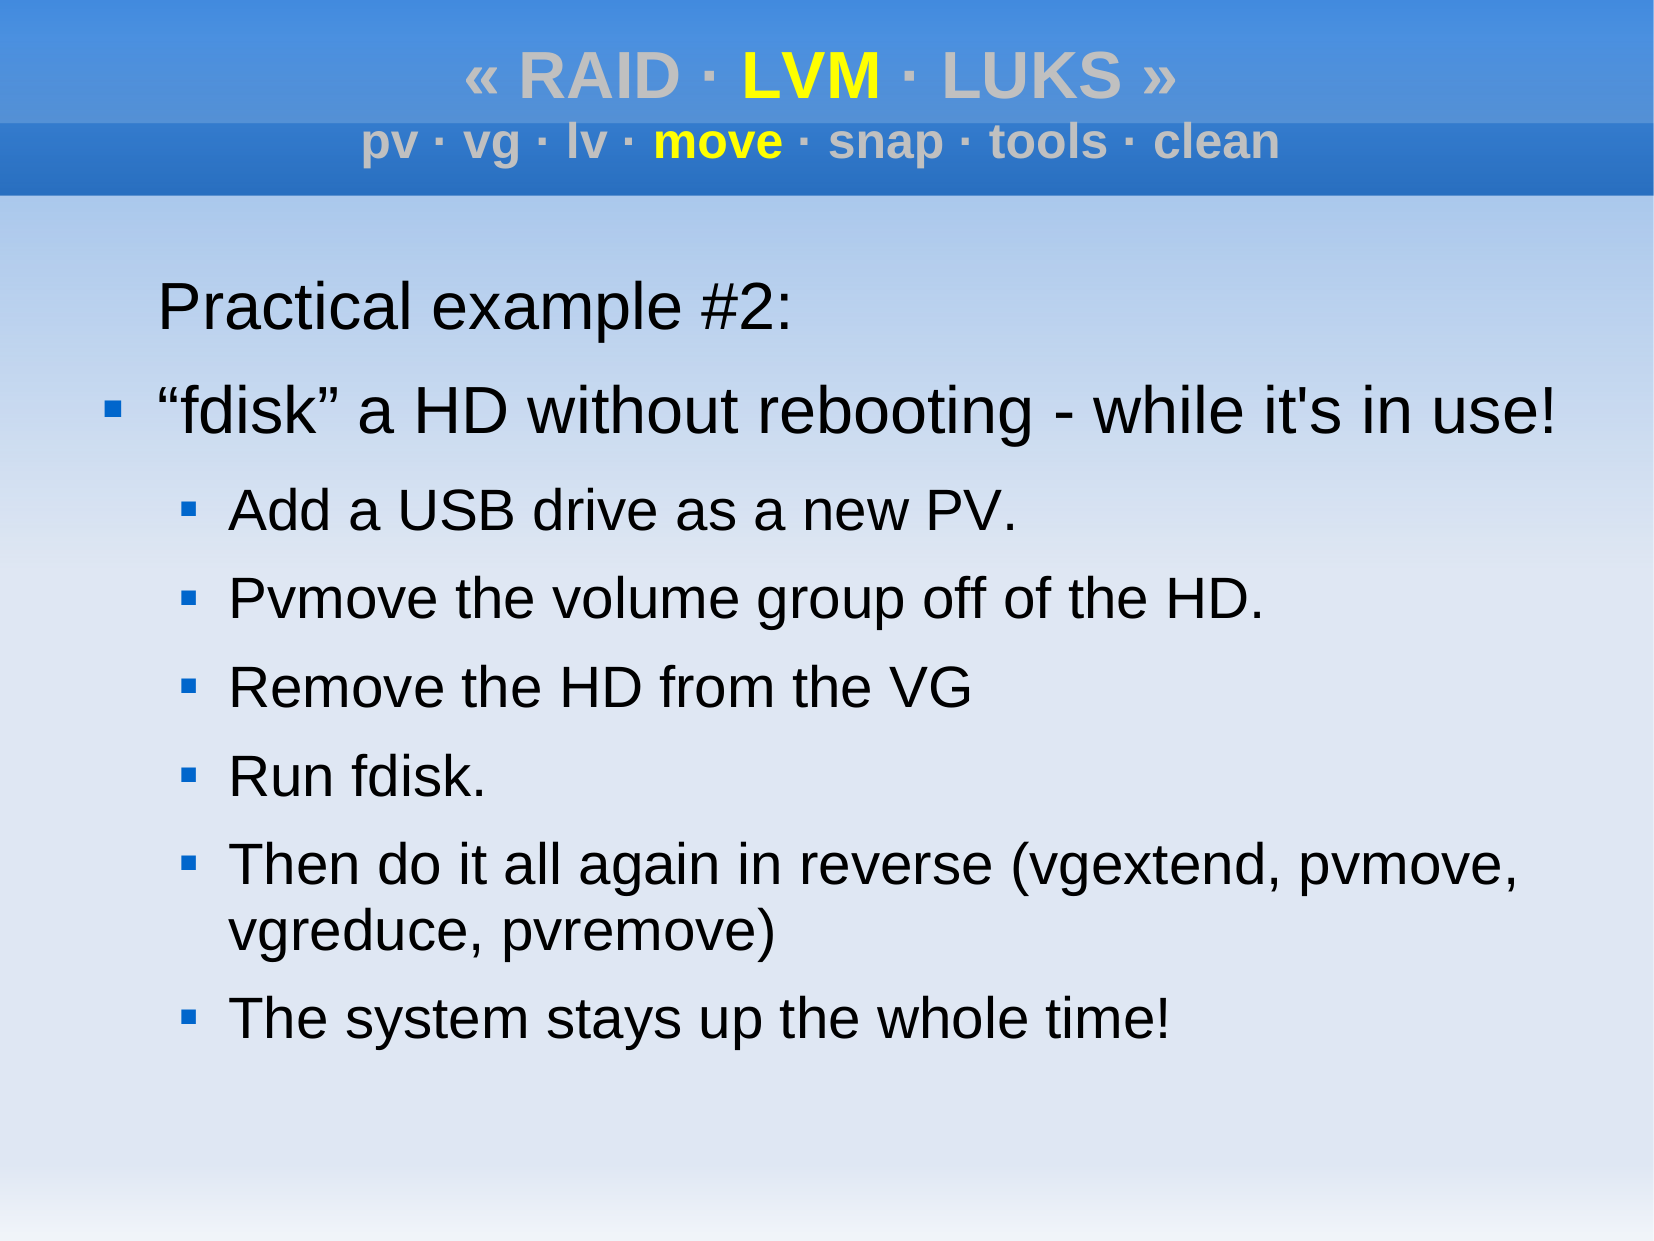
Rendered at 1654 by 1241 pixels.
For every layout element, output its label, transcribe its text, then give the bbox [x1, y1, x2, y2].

list Practical example #2: “fdisk” a HD without rebooting - while it's in use! Add a USB drive as a new PV. Pvmove the volume group off of the HD. Remove the HD from the VG Run fdisk. Then do it all again in reverse (vgextend, pvmove, vgreduce, pvremove) The system stays up the whole time! [86, 268, 1576, 1088]
title « RAID · LVM · LUKS » pv · vg · lv · move · snap · tools · clean [76, 0, 1565, 208]
picture [0, 0, 1654, 1241]
